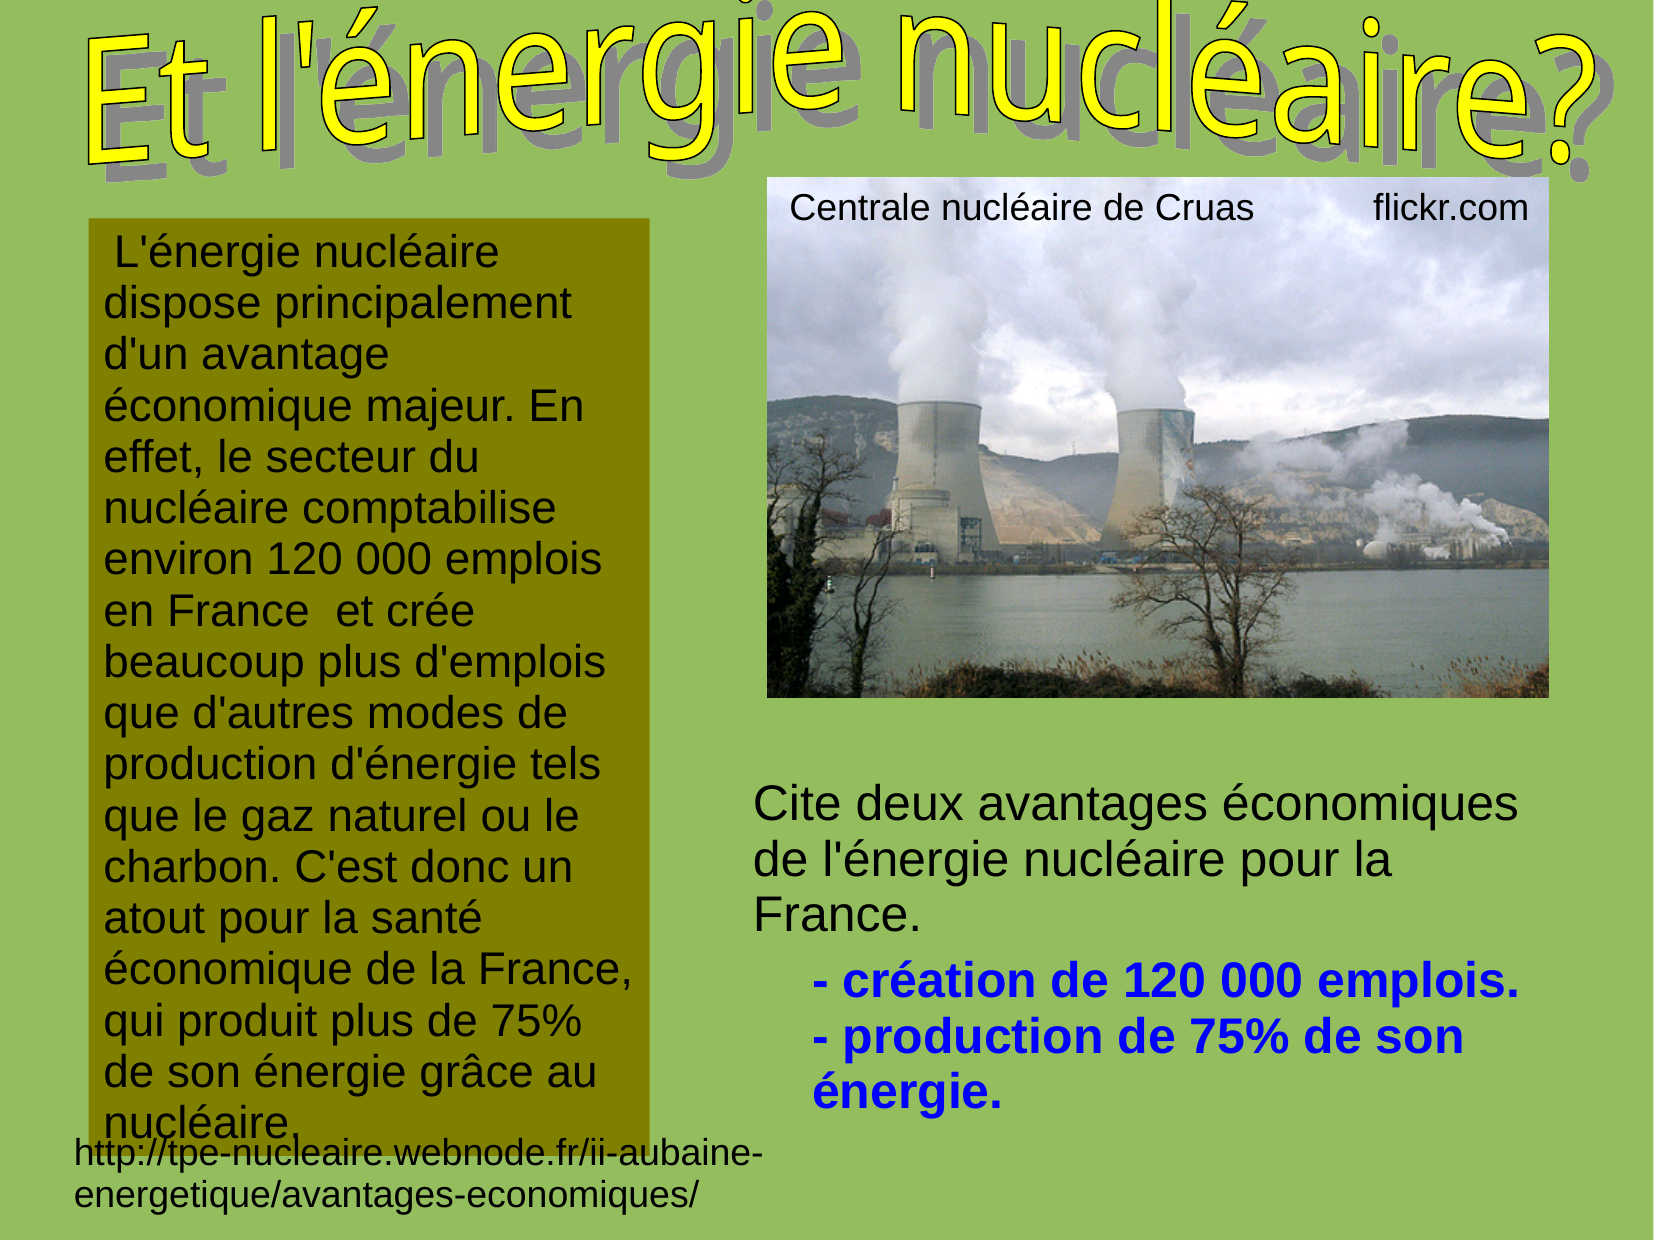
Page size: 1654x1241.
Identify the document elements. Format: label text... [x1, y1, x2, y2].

text_box Cite deux avantages économiques de l'énergie nucléaire pour la France. [738, 767, 1536, 950]
text_box Et l'énergie nucléaire? [992, 22, 1061, 123]
text_box Et l'énergie nucléaire? [1403, 54, 1450, 151]
text_box Et l'énergie nucléaire? [498, 33, 567, 132]
text_box Et l'énergie nucléaire? [1535, 34, 1595, 127]
text_box Centrale nucléaire de Cruas [774, 179, 1270, 237]
text_box Et l'énergie nucléaire? [298, 21, 313, 68]
text_box Et l'énergie nucléaire? [346, 6, 378, 38]
text_box Et l'énergie nucléaire? [739, 17, 753, 114]
picture [767, 177, 1549, 698]
text_box Et l'énergie nucléaire? [1081, 30, 1141, 129]
text_box Et l'énergie nucléaire? [773, 11, 842, 110]
text_box Et l'énergie nucléaire? [1157, 0, 1171, 132]
text_box Et l'énergie nucléaire? [587, 26, 634, 126]
text_box L'énergie nucléaire dispose principalement d'un avantage économique majeur. En effet, le secteur du nucléaire comptabilise environ 120 000 emplois en France et crée beaucoup plus d'emplois que d'autres modes de production d'énergie tels que le gaz naturel ou le charbon. C'est donc un atout pour la santé économique de la France, qui produit plus de 75% de son énergie grâce au nucléaire. [88, 218, 650, 1124]
text_box Et l'énergie nucléaire? [1457, 60, 1526, 159]
text_box Et l'énergie nucléaire? [1217, 1, 1248, 29]
text_box Et l'énergie nucléaire? [1550, 140, 1570, 165]
text_box Et l'énergie nucléaire? [901, 15, 969, 116]
text_box Et l'énergie nucléaire? [159, 40, 208, 158]
text_box Et l'énergie nucléaire? [88, 33, 149, 165]
text_box http://tpe-nucleaire.webnode.fr/ii-aubaine-energetique/avantages-economiques/ [59, 1124, 1004, 1241]
text_box Et l'énergie nucléaire? [262, 15, 276, 151]
text_box Et l'énergie nucléaire? [642, 20, 714, 161]
text_box Et l'énergie nucléaire? [1364, 51, 1378, 148]
text_box Et l'énergie nucléaire? [1191, 39, 1261, 138]
text_box Et l'énergie nucléaire? [321, 47, 391, 145]
text_box - création de 120 000 emplois. - production de 75% de son énergie. [797, 944, 1565, 1131]
text_box Et l'énergie nucléaire? [1274, 46, 1340, 145]
text_box flickr.com [1358, 179, 1565, 237]
text_box Et l'énergie nucléaire? [410, 39, 478, 140]
